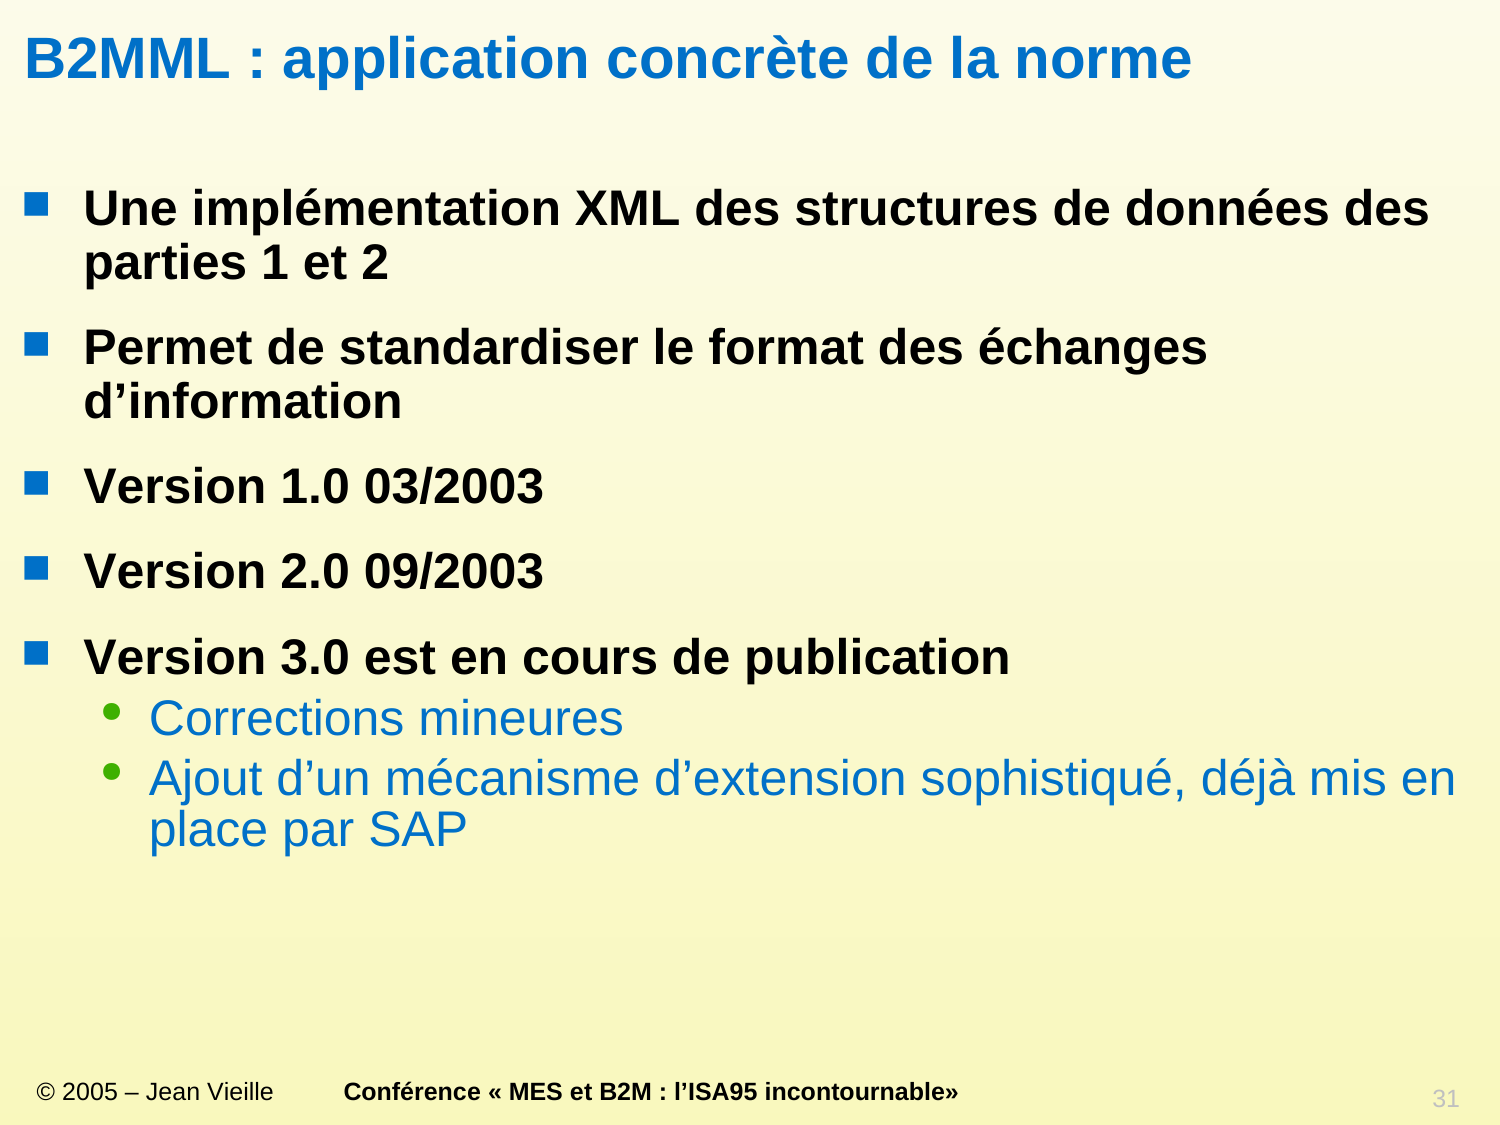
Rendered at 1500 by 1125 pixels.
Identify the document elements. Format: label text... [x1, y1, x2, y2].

title B2MML : application concrète de la norme [9, 12, 1476, 151]
list Une implémentation XML des structures de données des parties 1 et 2 Permet de standardiser le format des échanges d’information Version 1.0 03/2003 Version 2.0 09/2003 Version 3.0 est en cours de publication Corrections mineures Ajout d’un mécanisme d’extension sophistiqué, déjà mis en place par SAP [12, 174, 1476, 1095]
